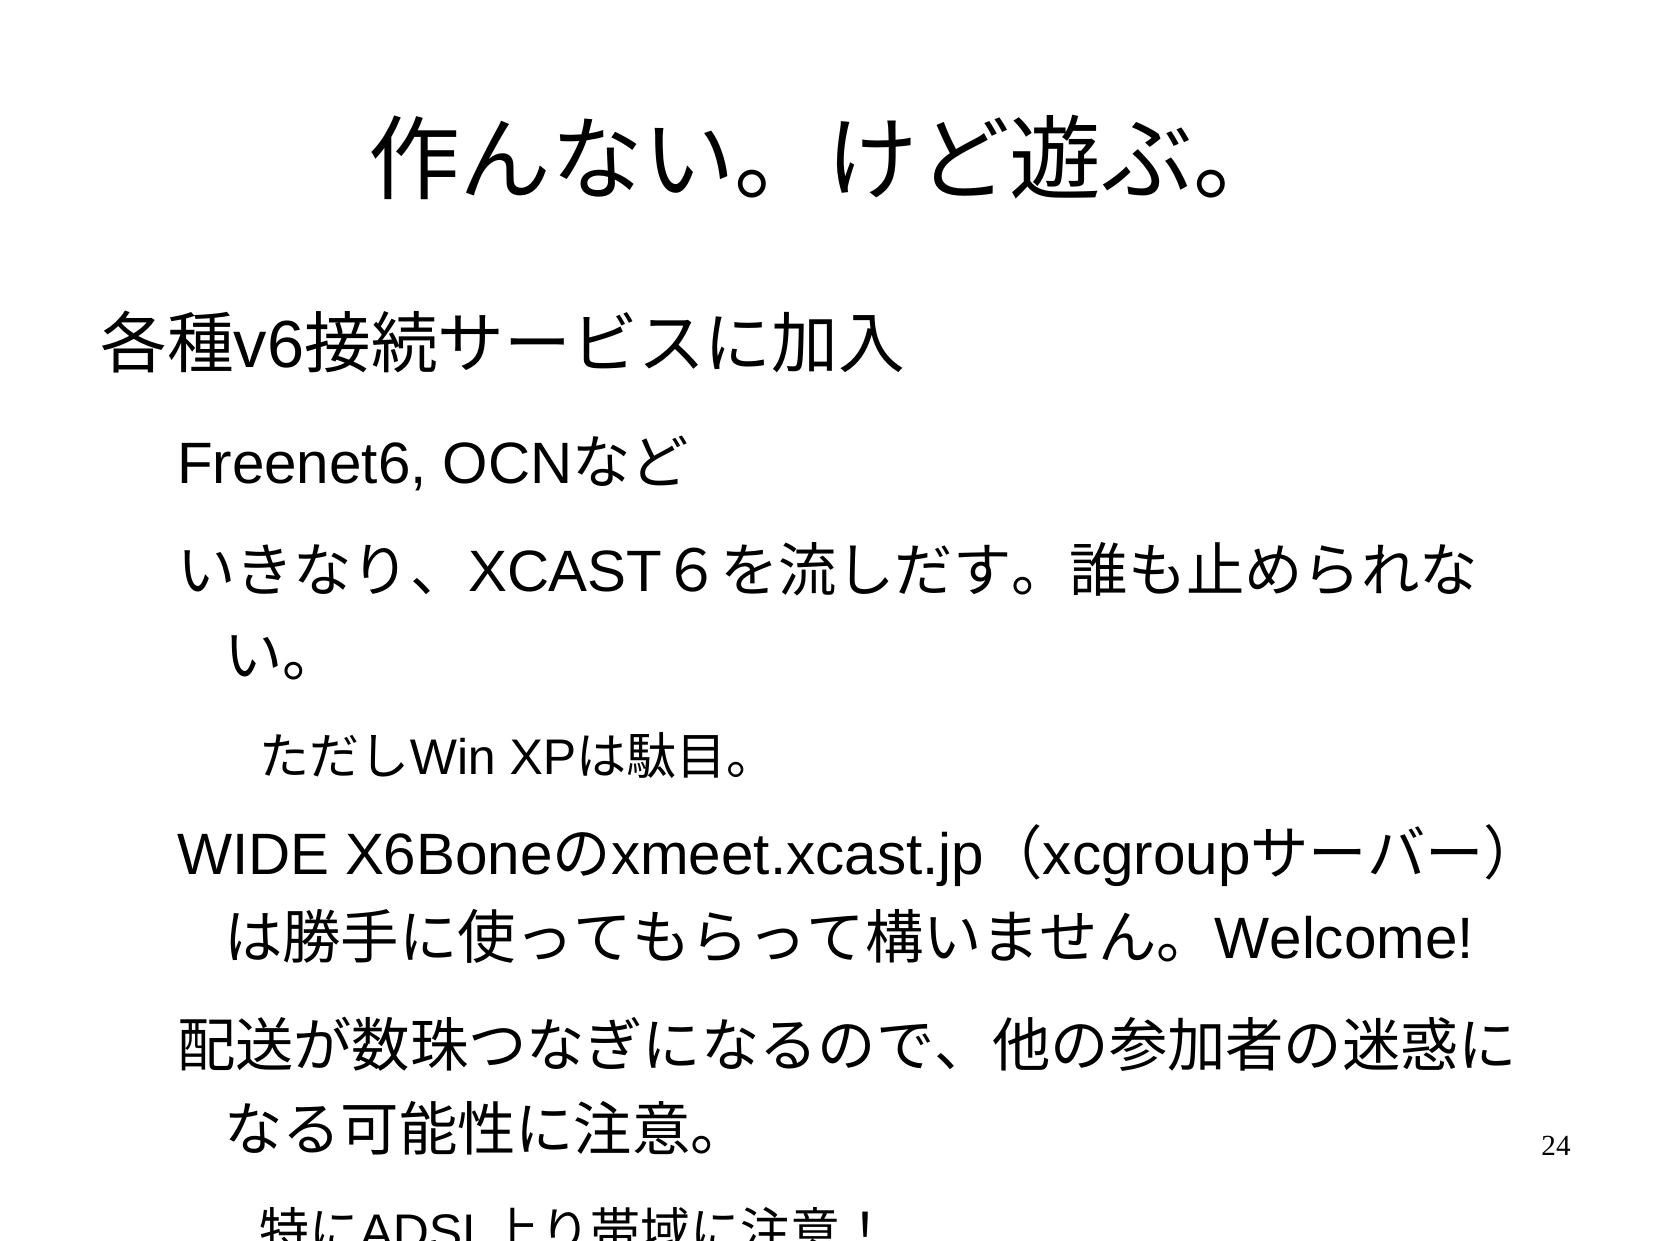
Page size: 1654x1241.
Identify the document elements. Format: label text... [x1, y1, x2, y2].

list 各種v6接続サービスに加入 Freenet6, OCNなど いきなり、XCAST６を流しだす。誰も止められない。 ただしWin XPは駄目。 WIDE X6Boneのxmeet.xcast.jp（xcgroupサーバー）は勝手に使ってもらって構いません。Welcome! 配送が数珠つなぎになるので、他の参加者の迷惑になる可能性に注意。 特にADSL上り帯域に注意！ [82, 290, 1571, 1109]
title 作んない。けど遊ぶ。 [82, 49, 1571, 257]
